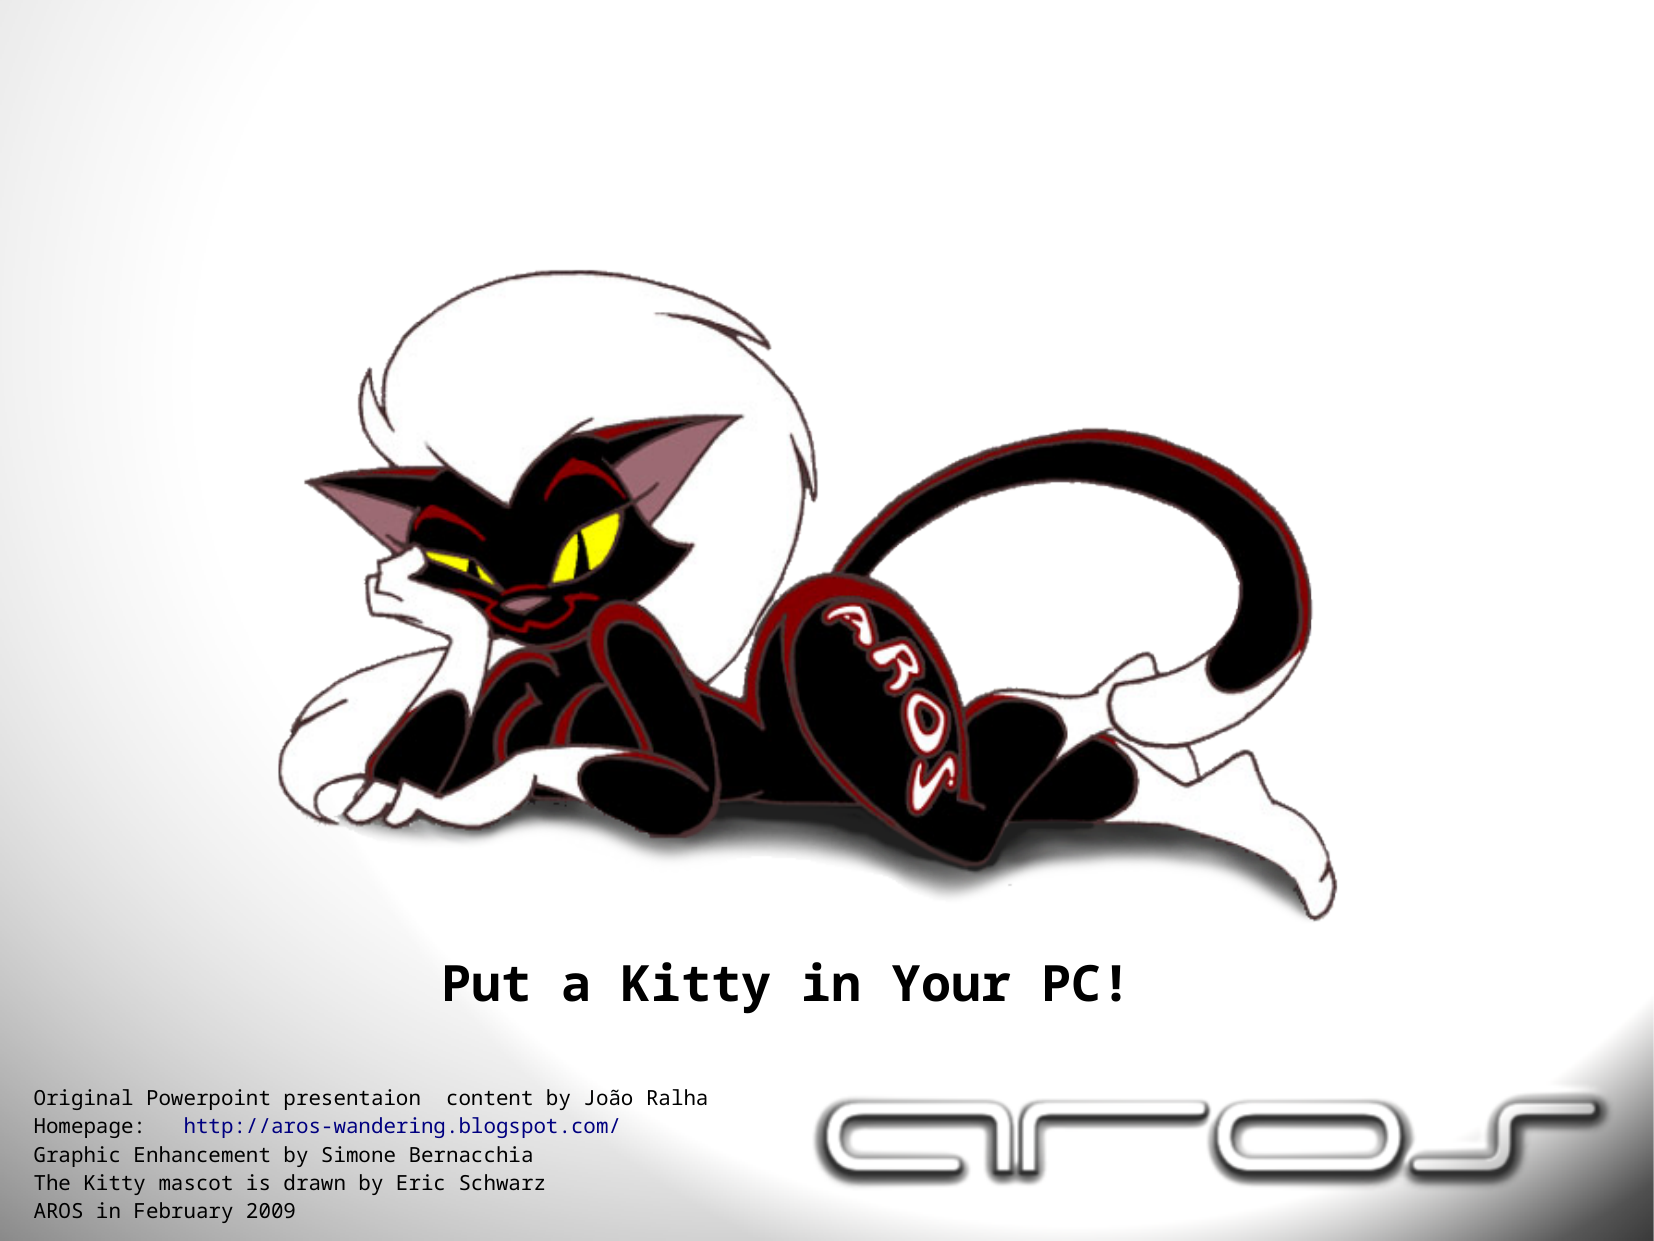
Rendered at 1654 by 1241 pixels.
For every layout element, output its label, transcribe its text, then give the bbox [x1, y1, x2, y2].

text_box Put a Kitty in Your PC! [426, 955, 1158, 1005]
text_box Original Powerpoint presentaion content by João Ralha Homepage: http://aros-wandering.blogspot.com/ Graphic Enhancement by Simone Bernacchia The Kitty mascot is drawn by Eric Schwarz AROS in February 2009 [18, 1075, 724, 1195]
picture [0, 0, 1654, 1241]
